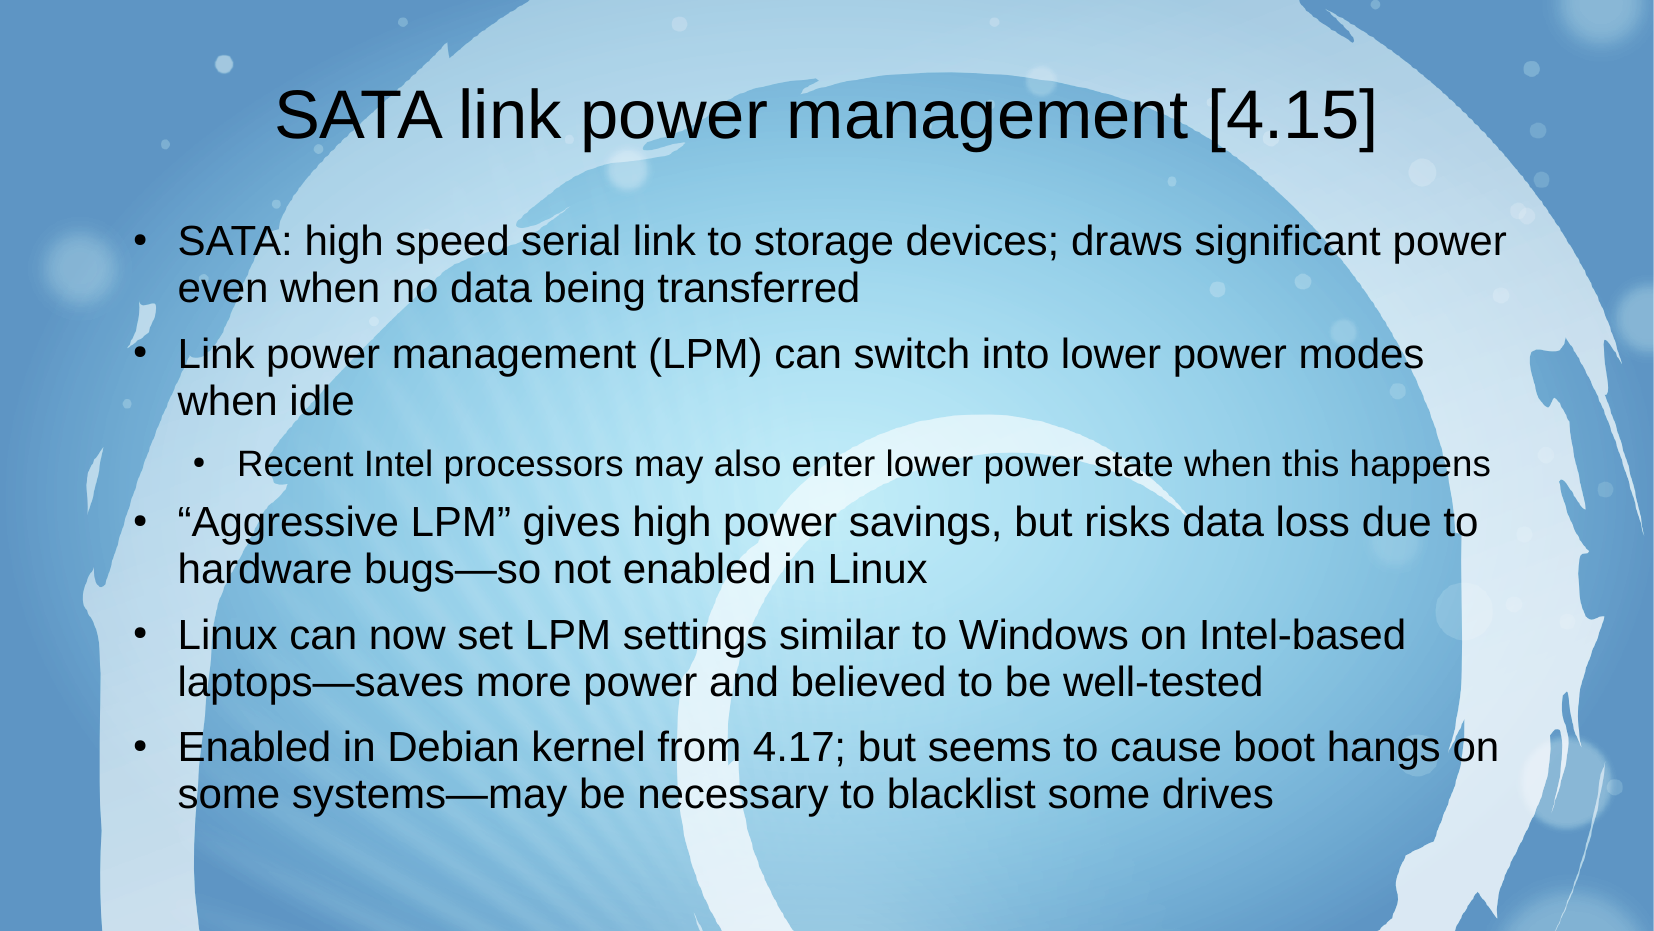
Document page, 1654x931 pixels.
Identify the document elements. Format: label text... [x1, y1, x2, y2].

title SATA link power management [4.15] [118, 37, 1536, 193]
picture [0, 0, 1654, 931]
list SATA: high speed serial link to storage devices; draws significant power even when no data being transferred Link power management (LPM) can switch into lower power modes when idle Recent Intel processors may also enter lower power state when this happens “Aggressive LPM” gives high power savings, but risks data loss due to hardware bugs—so not enabled in Linux Linux can now set LPM settings similar to Windows on Intel-based laptops—saves more power and believed to be well-tested Enabled in Debian kernel from 4.17; but seems to cause boot hangs on some systems—may be necessary to blacklist some drives [118, 217, 1536, 832]
